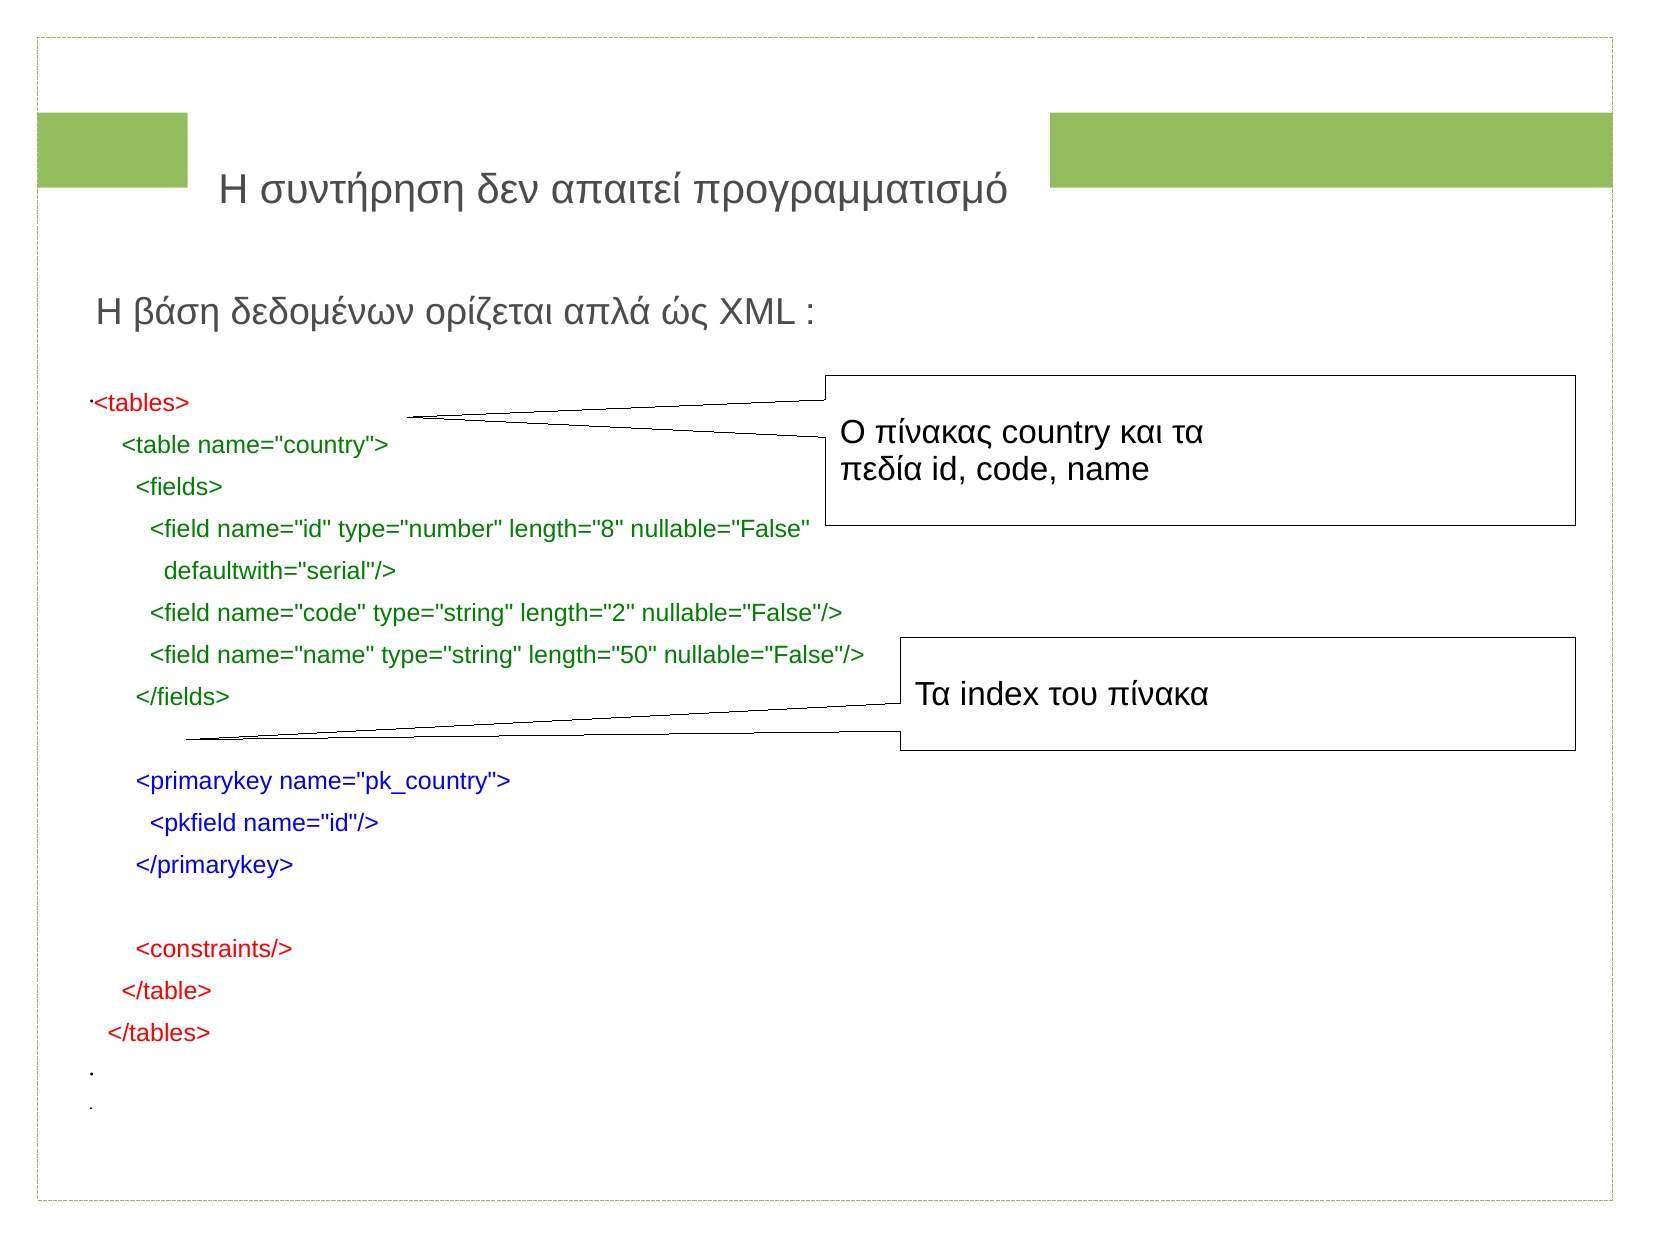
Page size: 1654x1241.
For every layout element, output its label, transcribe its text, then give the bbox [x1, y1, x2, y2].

text_box Η συντήρηση δεν απαιτεί προγραμματισμό [203, 134, 1024, 197]
text_box Ο πίνακας country και τα πεδία id, code, name [407, 375, 1576, 526]
text_box Η βάση δεδομένων ορίζεται απλά ώς XML : <tables> <table name="country"> <fields> <field name="id" type="number" length="8" nullable="False" defaultwith="serial"/> <field name="code" type="string" length="2" nullable="False"/> <field name="name" type="string" length="50" nullable="False"/> </fields> <primarykey name="pk_country"> <pkfield name="id"/> </primarykey> <constraints/> </table> </tables> [75, 262, 1576, 1163]
text_box Τα index του πίνακα [186, 637, 1576, 751]
text_box [37, 112, 188, 188]
text_box [1050, 112, 1613, 188]
